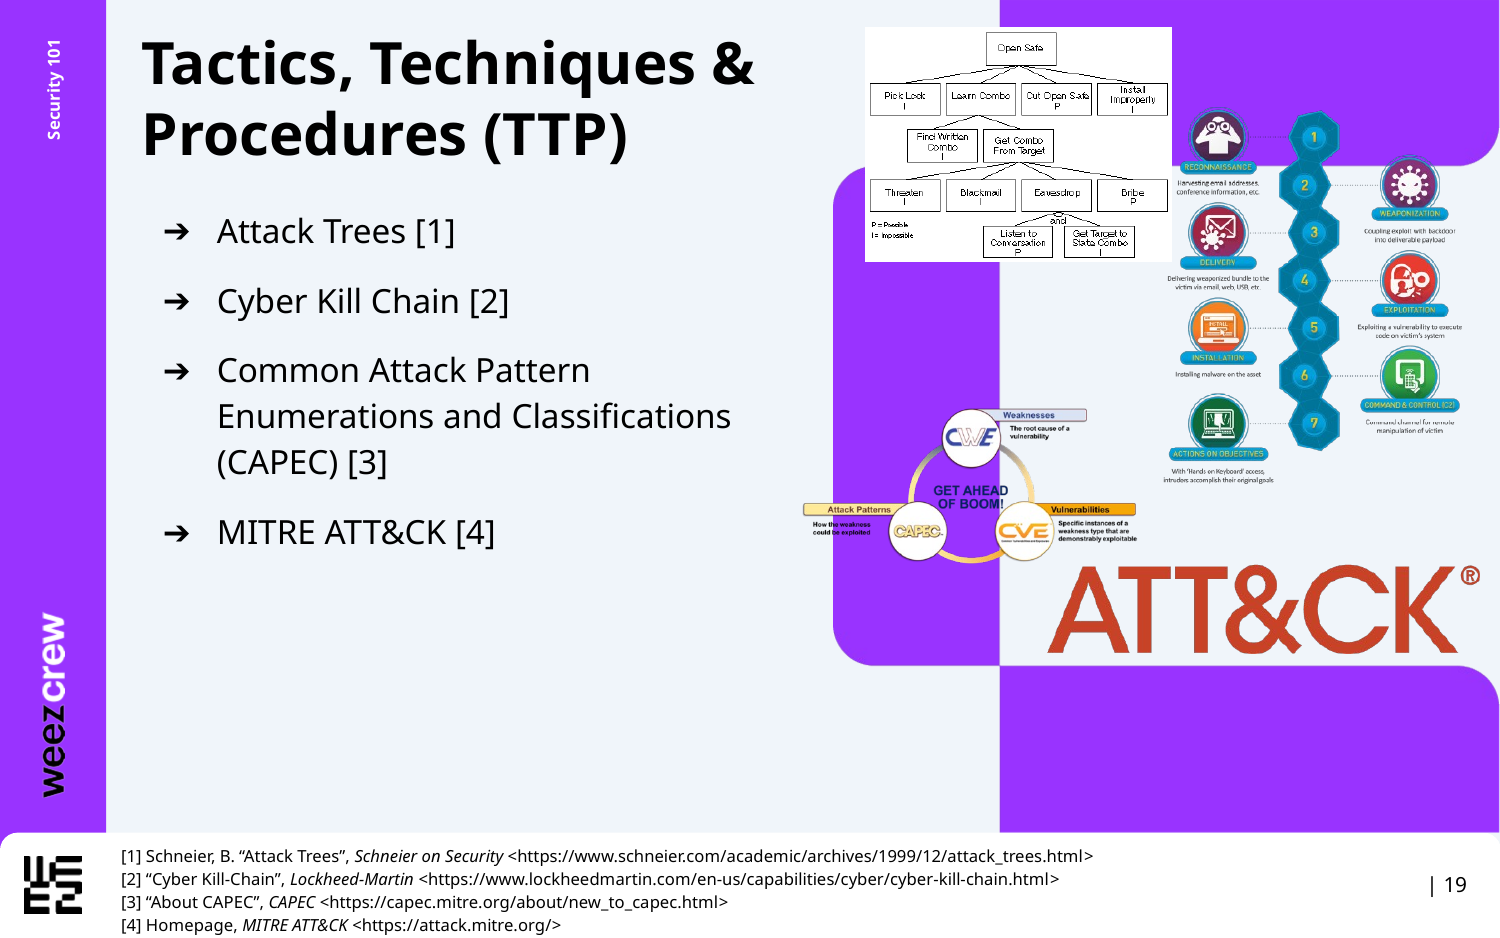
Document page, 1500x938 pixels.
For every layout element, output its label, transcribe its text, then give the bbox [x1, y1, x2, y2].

title Tactics, Techniques & Procedures (TTP) [126, 24, 788, 170]
picture [43, 612, 65, 798]
picture [24, 856, 82, 914]
subtitle [1] Schneier, B. “Attack Trees”, Schneier on Security <https://www.schneier.com/academic/archives/1999/12/attack_trees.html> [2] “Cyber Kill-Chain”, Lockheed-Martin <https://www.lockheedmartin.com/en-us/capabilities/cyber/cyber-kill-chain.html> [3] “About CAPEC”, CAPEC <https://capec.mitre.org/about/new_to_capec.html> [4] Homepage, MITRE ATT&CK <https://attack.mitre.org/> [106, 838, 1426, 938]
picture [801, 0, 1500, 833]
list Attack Trees [1] Cyber Kill Chain [2] Common Attack Pattern Enumerations and Classifications (CAPEC) [3] MITRE ATT&CK [4] [126, 188, 788, 809]
title Security 101 [0, 24, 107, 497]
slide_number | <number> [1426, 850, 1482, 922]
